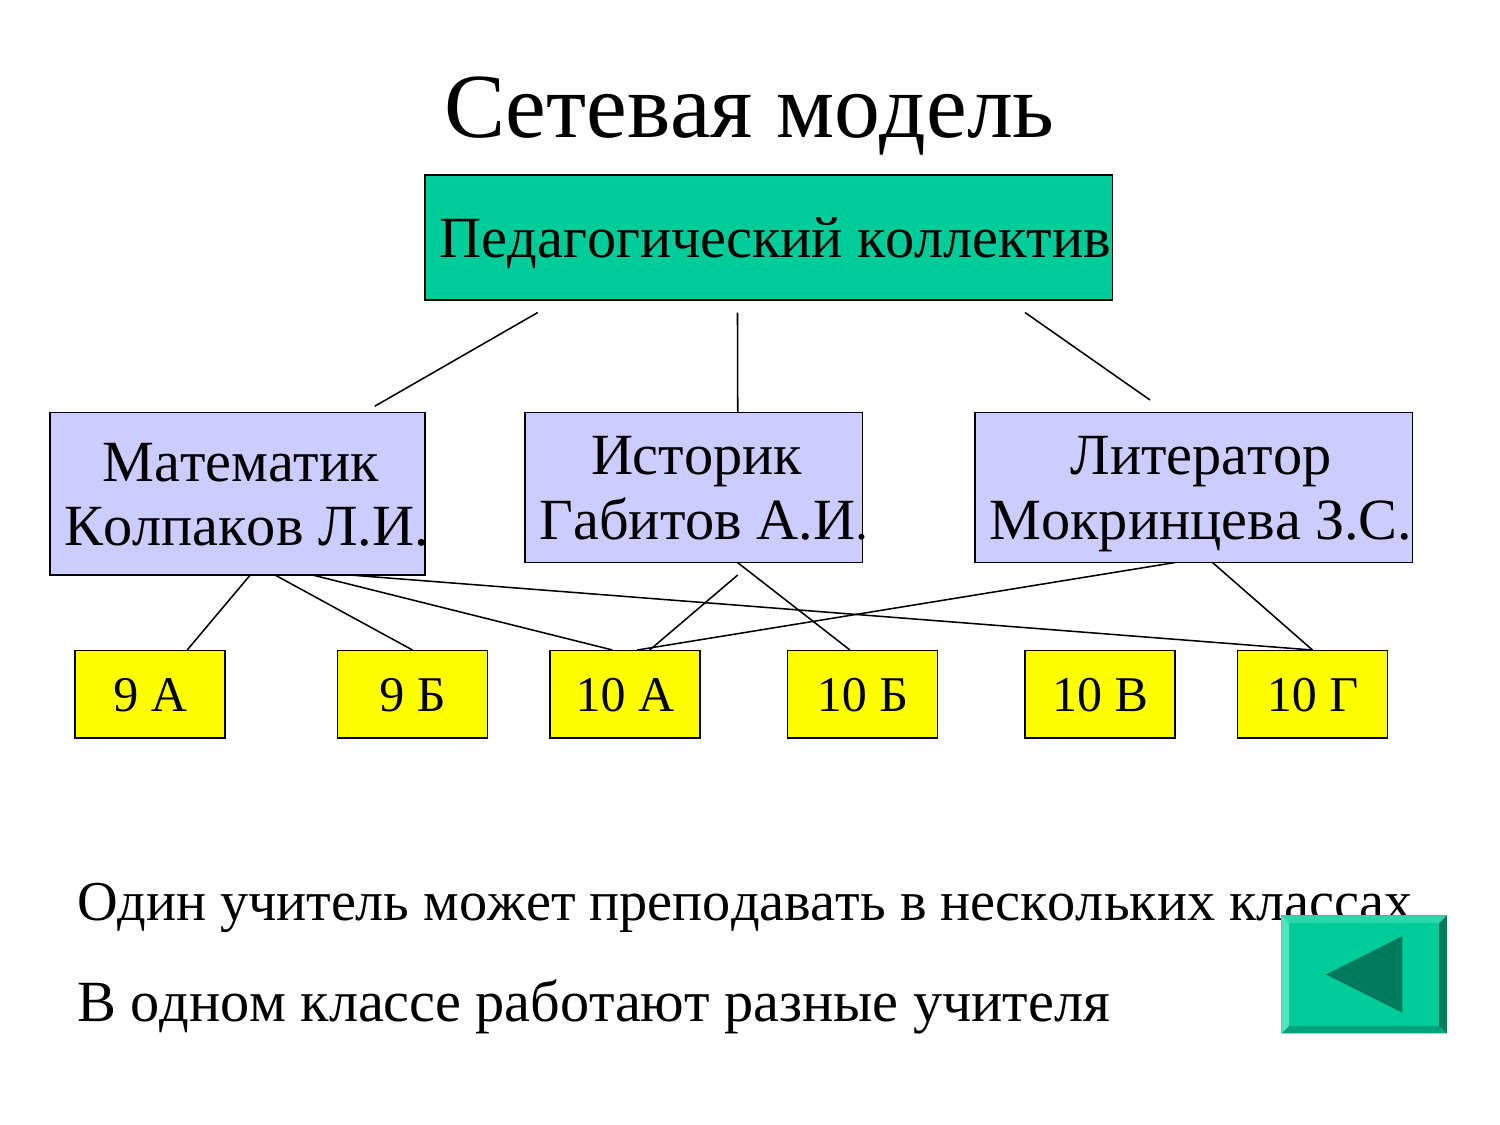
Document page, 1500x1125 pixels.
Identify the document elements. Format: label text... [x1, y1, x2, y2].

text_box Педагогический коллектив [424, 174, 1113, 300]
text_box 10 Б [787, 650, 938, 739]
text_box Один учитель может преподавать в нескольких классах В одном классе работают разные учителя [62, 862, 1450, 1125]
text_box 10 А [549, 650, 700, 739]
text_box 9 Б [337, 650, 488, 739]
text_box Литератор Мокринцева З.С. [975, 412, 1413, 563]
text_box 9 А [75, 650, 226, 739]
text_box Историк Габитов А.И. [524, 412, 863, 563]
title Сетевая модель [112, 43, 1388, 169]
text_box 10 Г [1237, 650, 1388, 739]
text_box 10 В [1025, 650, 1176, 739]
text_box Математик Колпаков Л.И. [50, 412, 426, 576]
